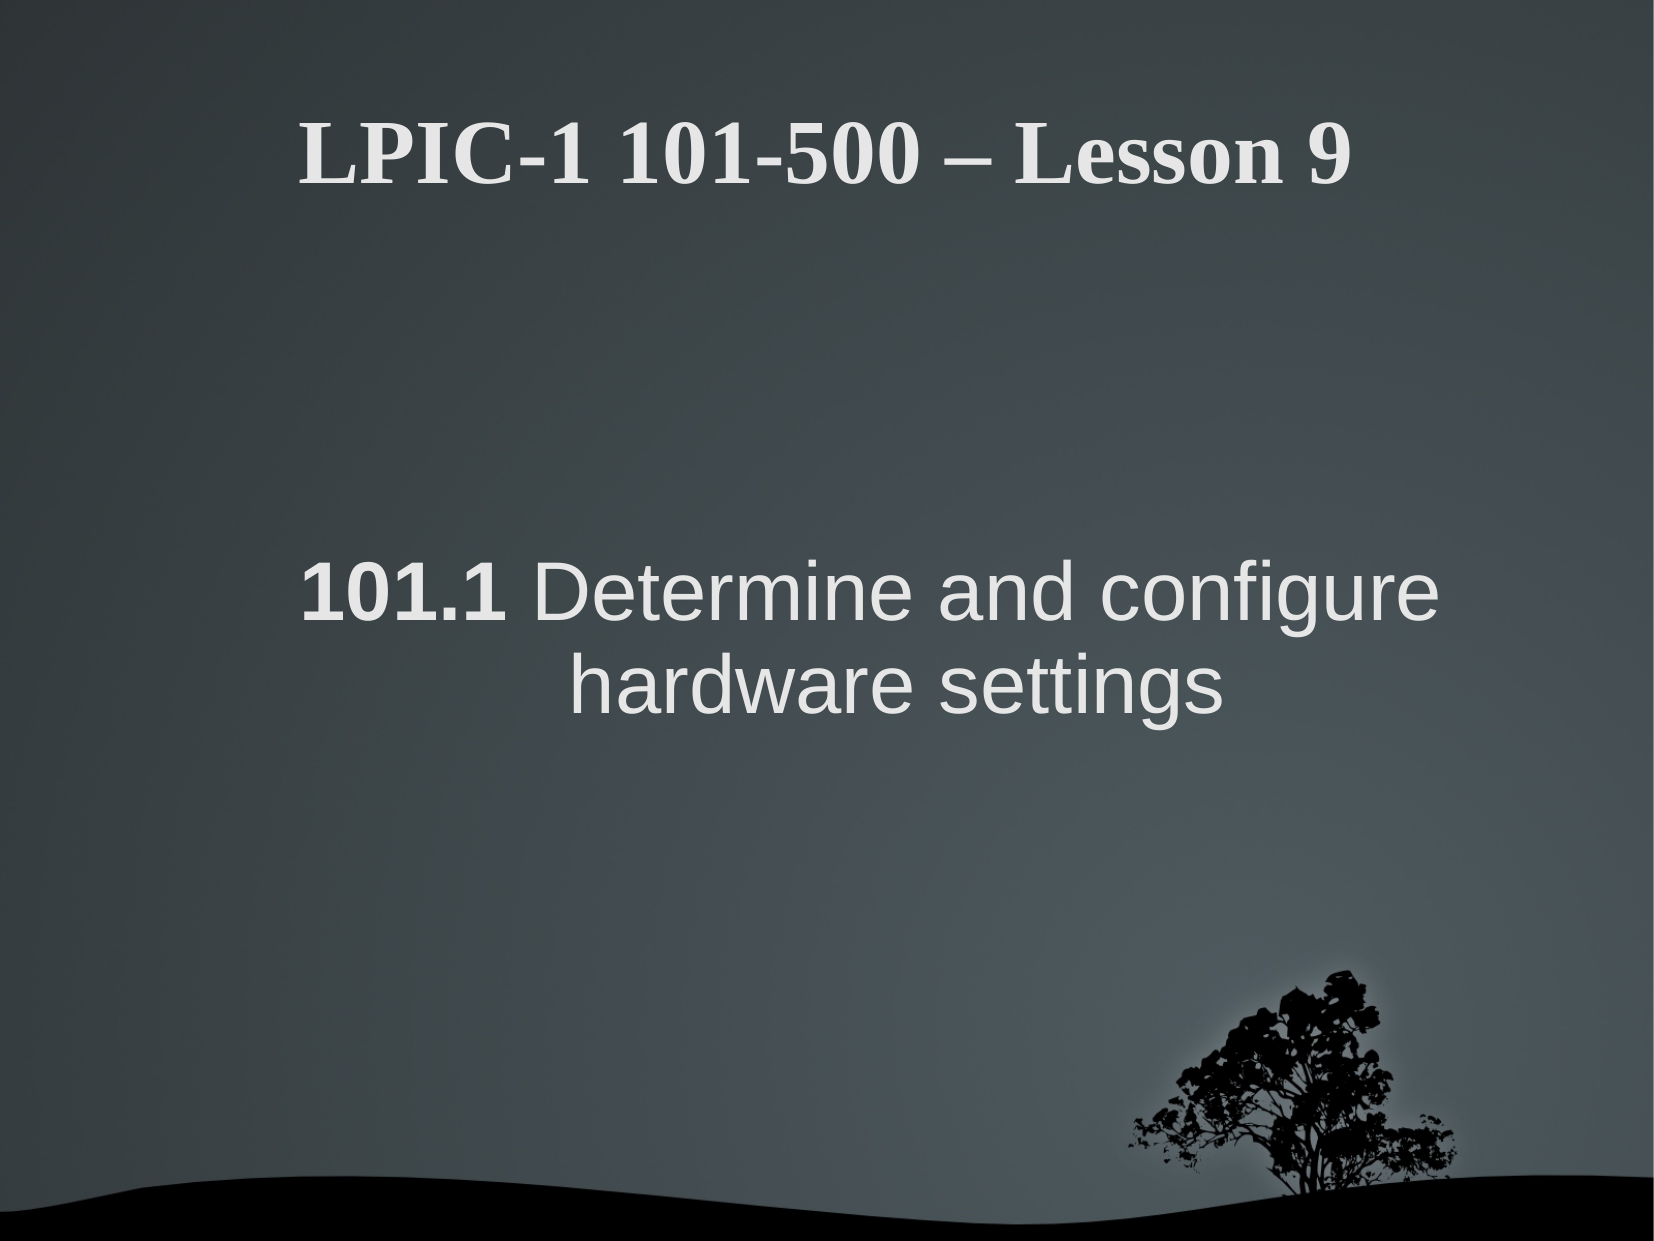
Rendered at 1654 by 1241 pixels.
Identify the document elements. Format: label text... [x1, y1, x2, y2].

title LPIC-1 101-500 – Lesson 9 [82, 49, 1571, 257]
list 101.1 Determine and configure hardware settings [82, 290, 1571, 1109]
picture [0, 0, 1654, 1241]
